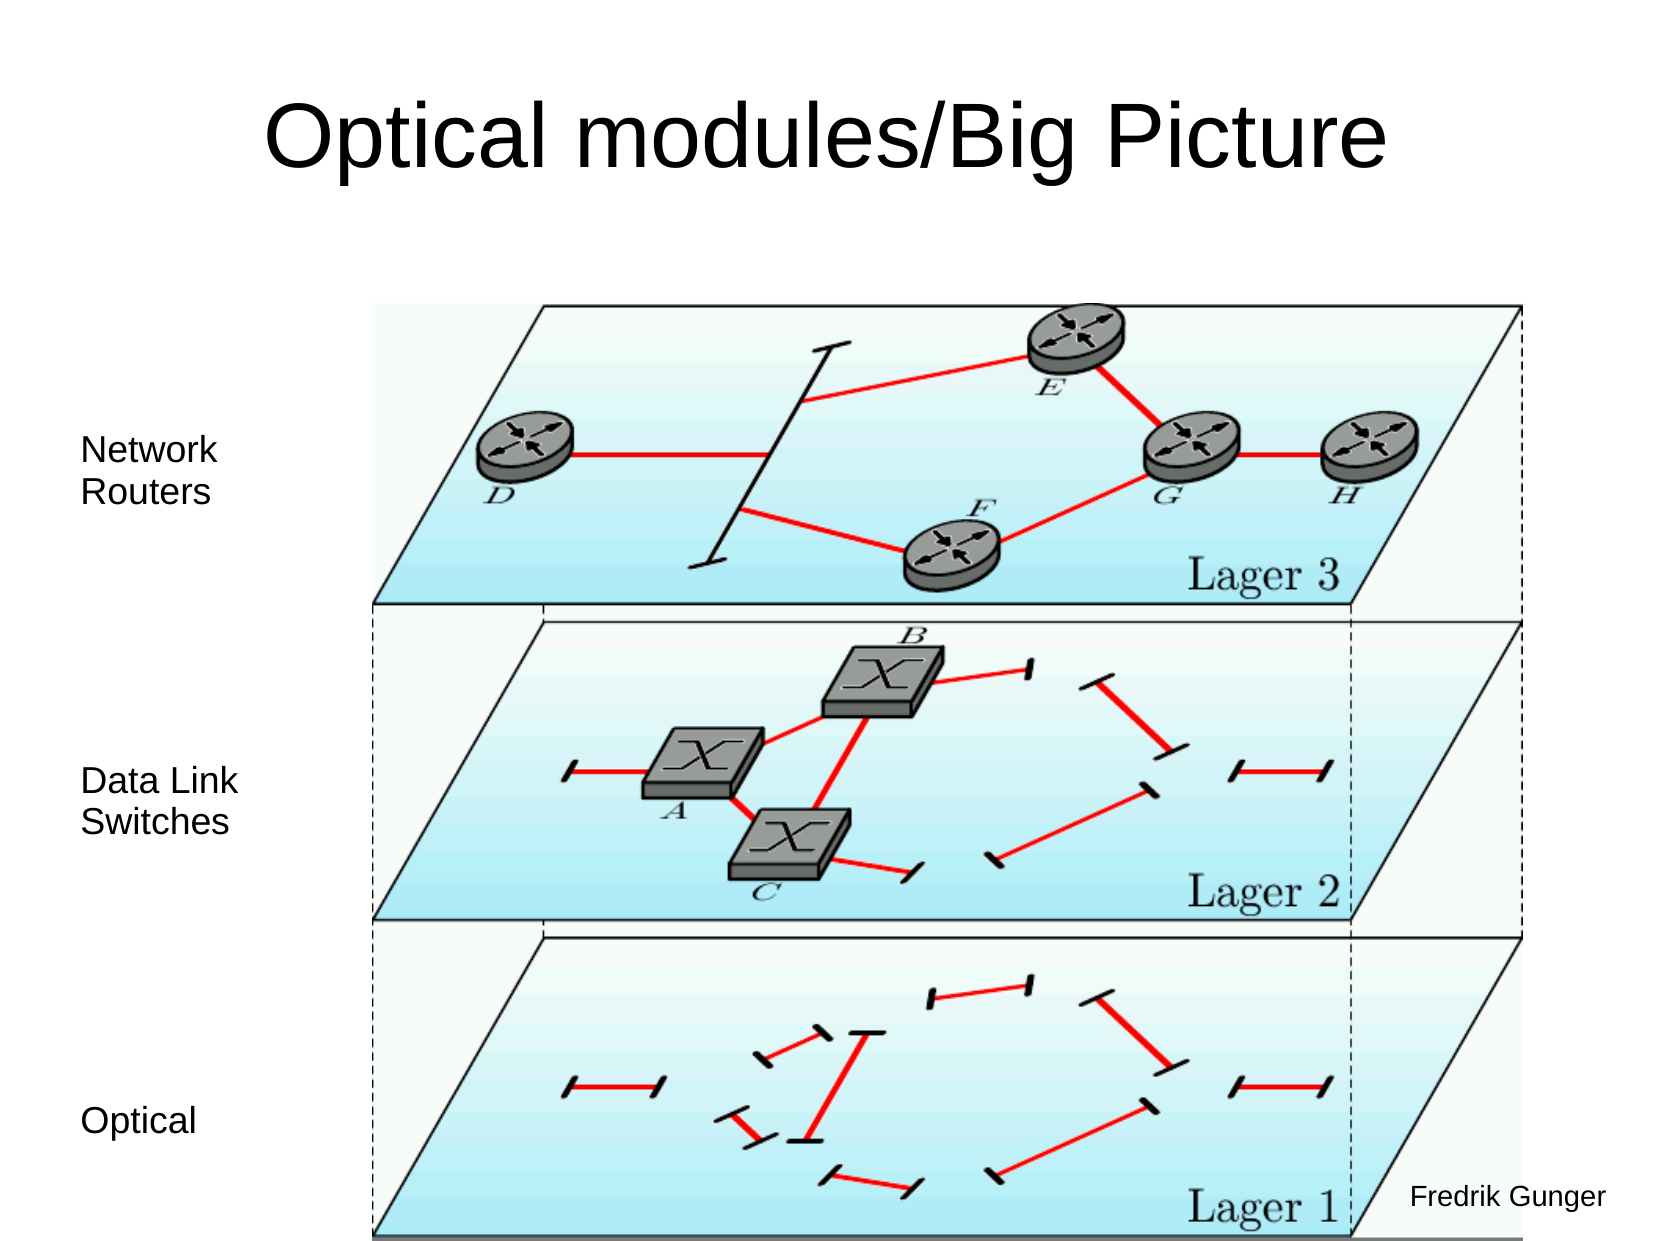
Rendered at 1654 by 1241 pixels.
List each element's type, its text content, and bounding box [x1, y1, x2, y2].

text_box Fredrik Gunger [1395, 1172, 1654, 1241]
text_box Data Link Switches [65, 751, 375, 860]
text_box Optical [65, 1050, 375, 1158]
picture [372, 303, 1523, 1241]
title Optical modules/Big Picture [121, 32, 1534, 240]
text_box Network Routers [65, 421, 375, 529]
